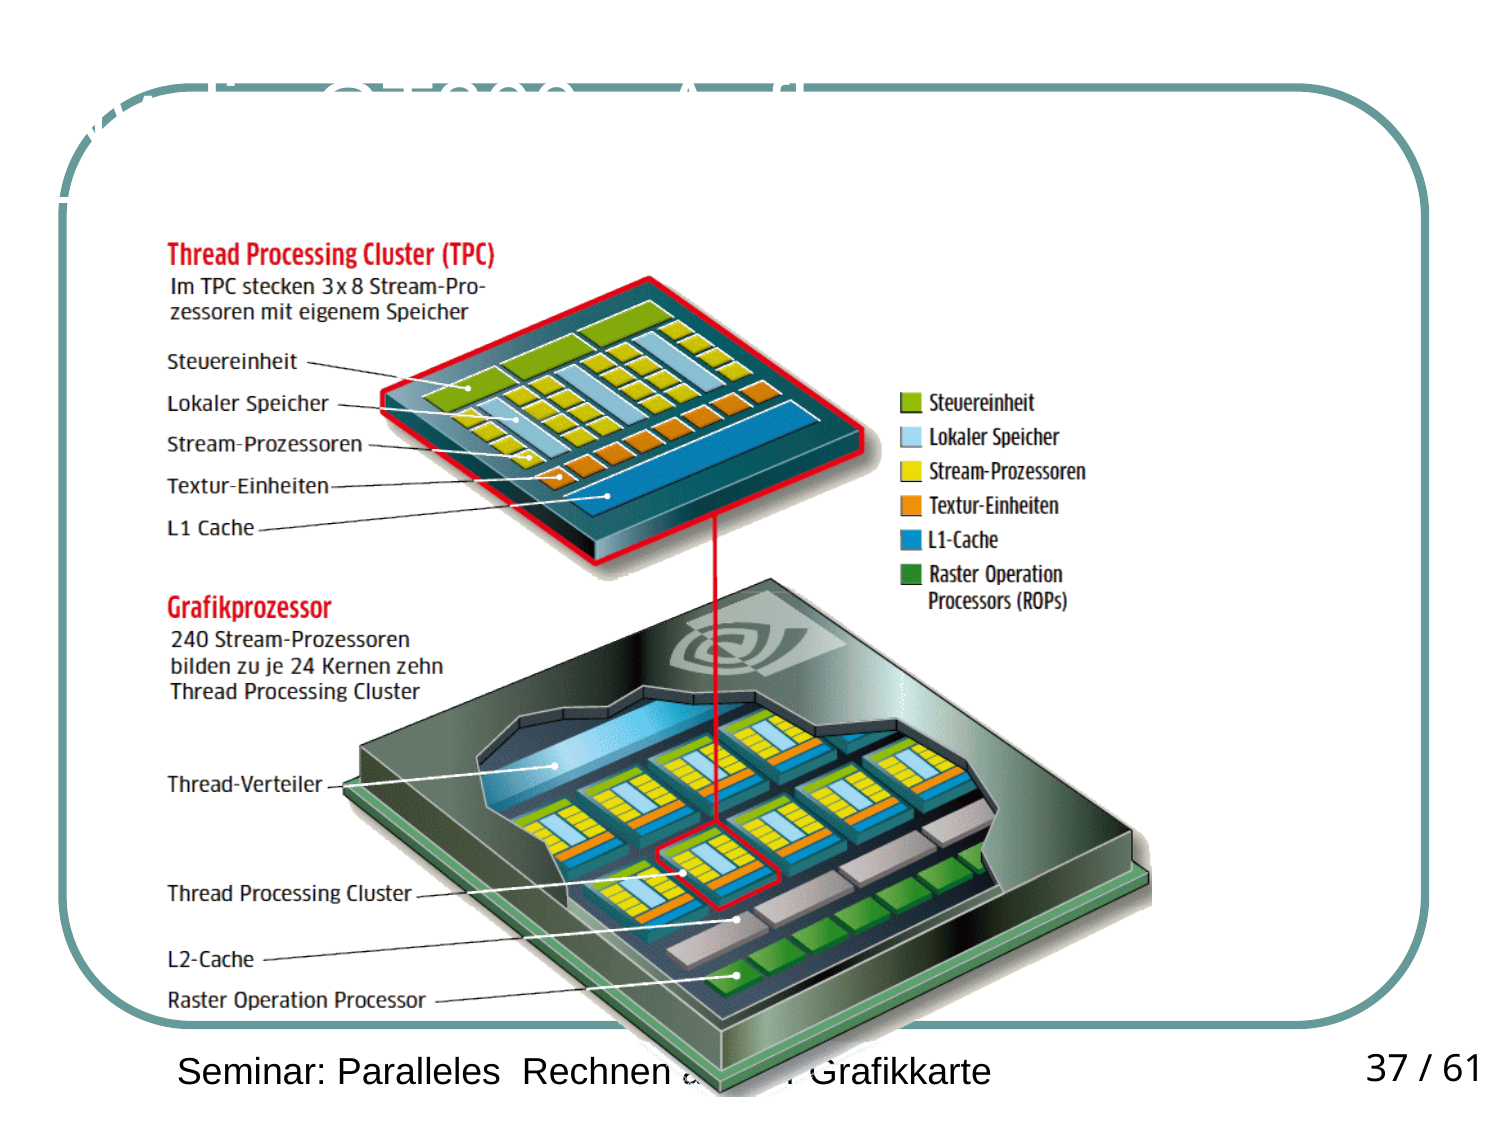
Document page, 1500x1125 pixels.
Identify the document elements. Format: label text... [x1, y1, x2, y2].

title Nvidia GT200 - Aufbau [31, 0, 1347, 233]
picture [143, 236, 1152, 1097]
